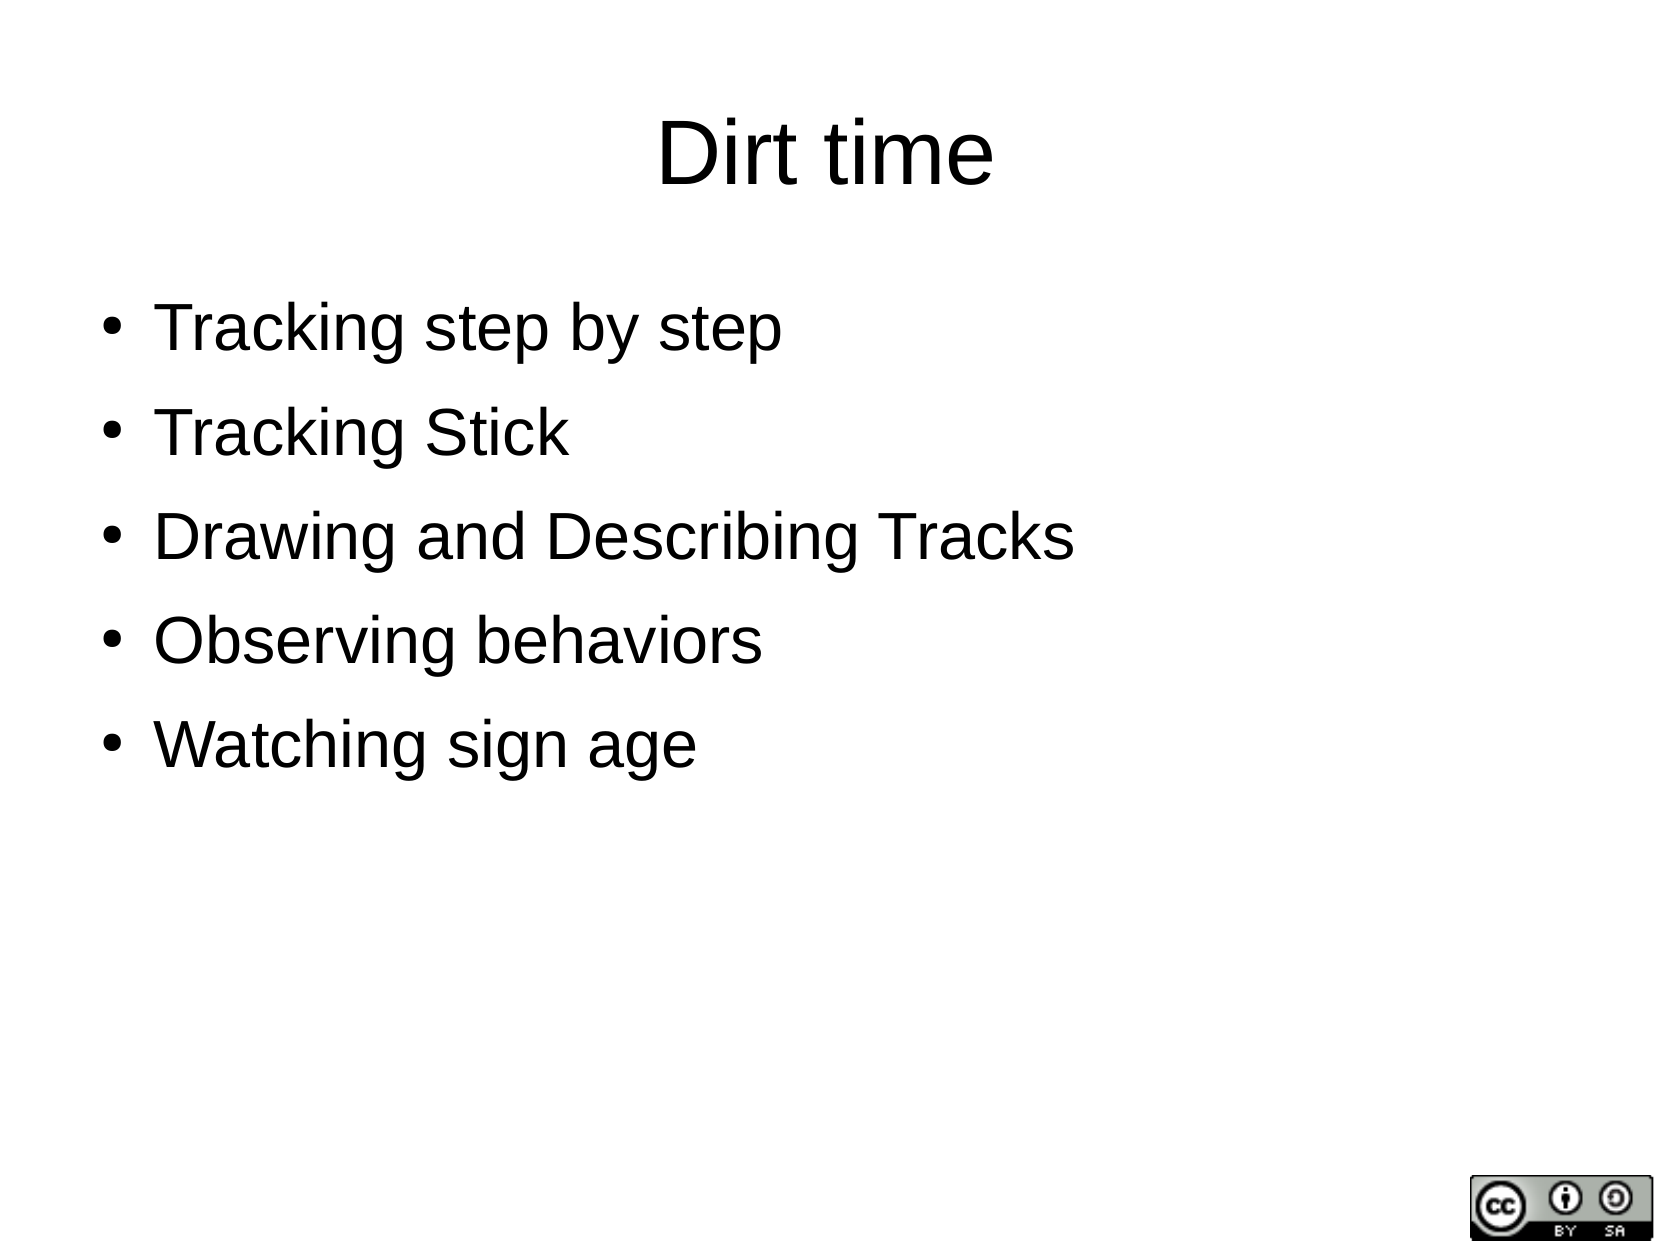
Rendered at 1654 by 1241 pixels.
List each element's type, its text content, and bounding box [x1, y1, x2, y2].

title Dirt time [82, 56, 1571, 250]
picture [1470, 1175, 1654, 1241]
list Tracking step by step Tracking Stick Drawing and Describing Tracks Observing behaviors Watching sign age [82, 290, 1571, 1109]
